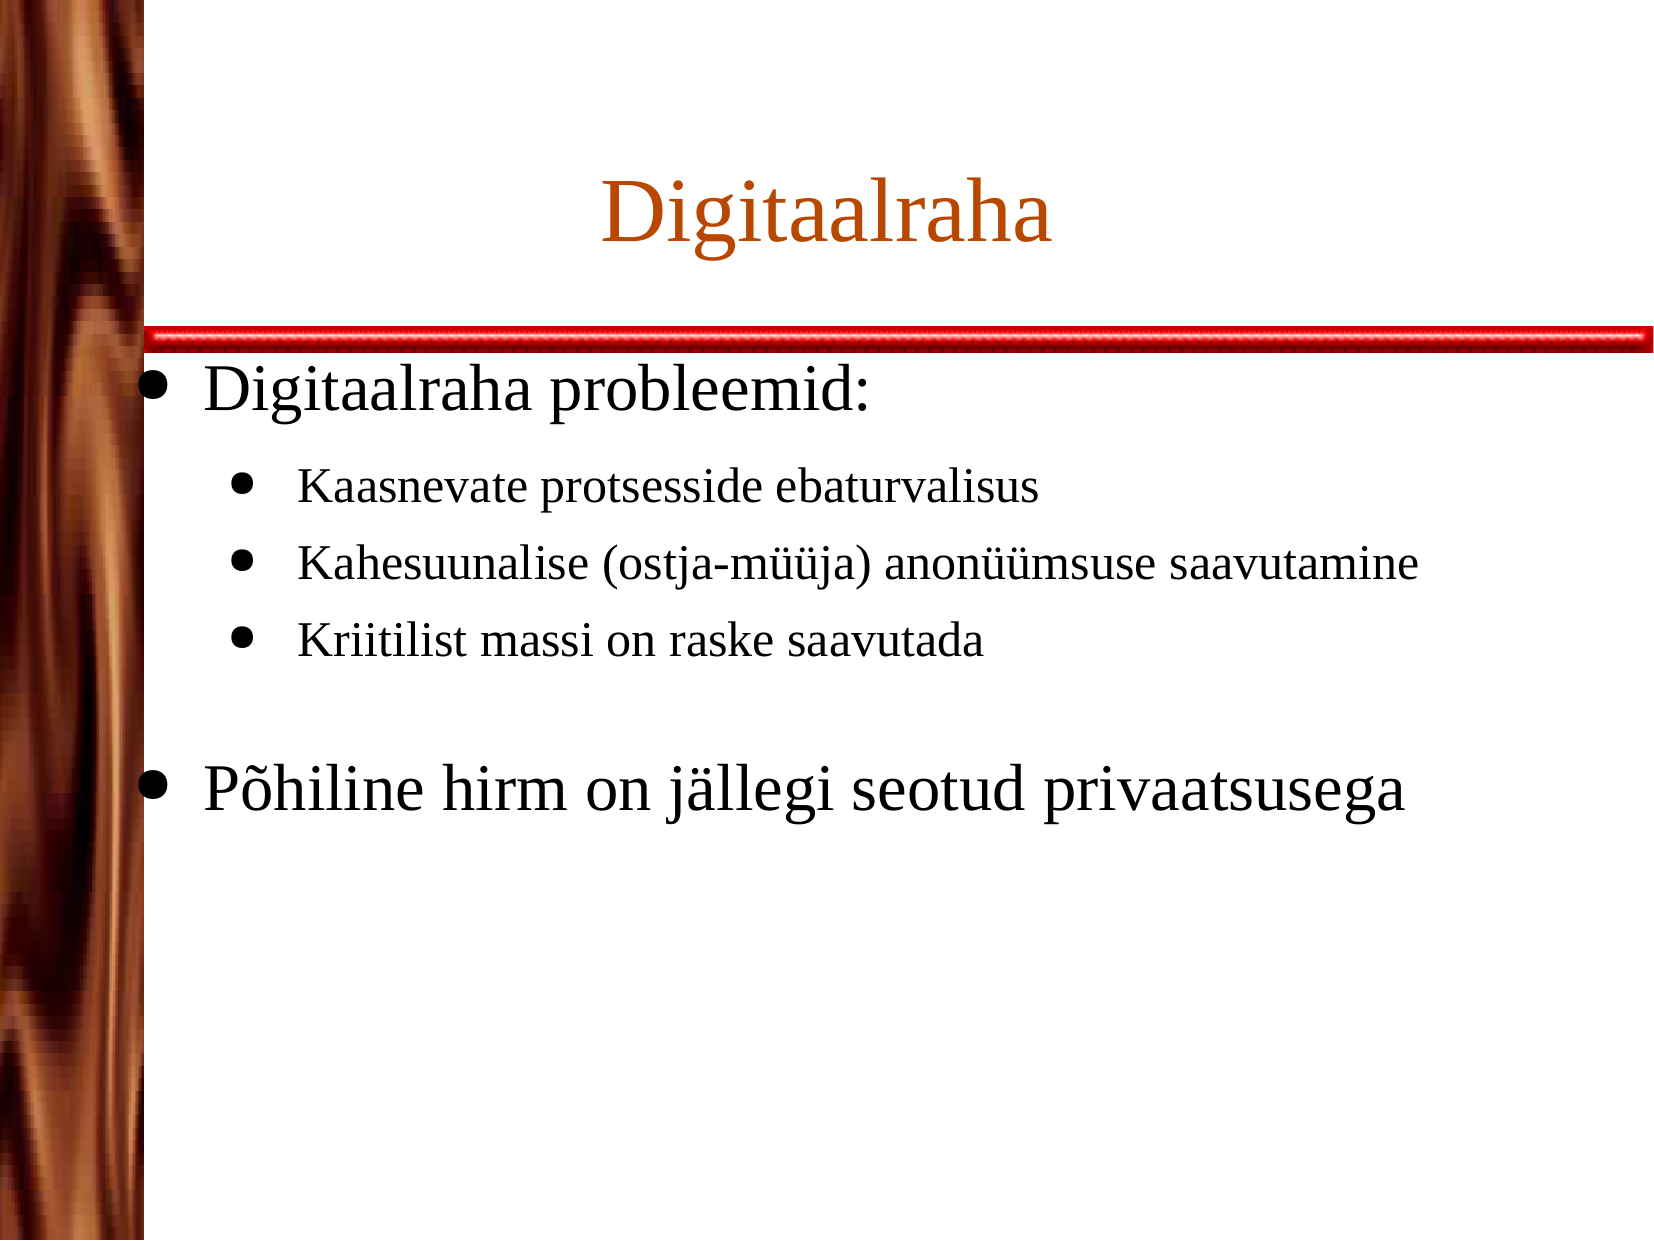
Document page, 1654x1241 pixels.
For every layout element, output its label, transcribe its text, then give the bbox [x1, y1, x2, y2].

title Digitaalraha [121, 98, 1533, 314]
list Digitaalraha probleemid: Kaasnevate protsesside ebaturvalisus Kahesuunalise (ostja-müüja) anonüümsuse saavutamine Kriitilist massi on raske saavutada Põhiline hirm on jällegi seotud privaatsusega [121, 344, 1533, 1126]
picture [0, 0, 1654, 1240]
